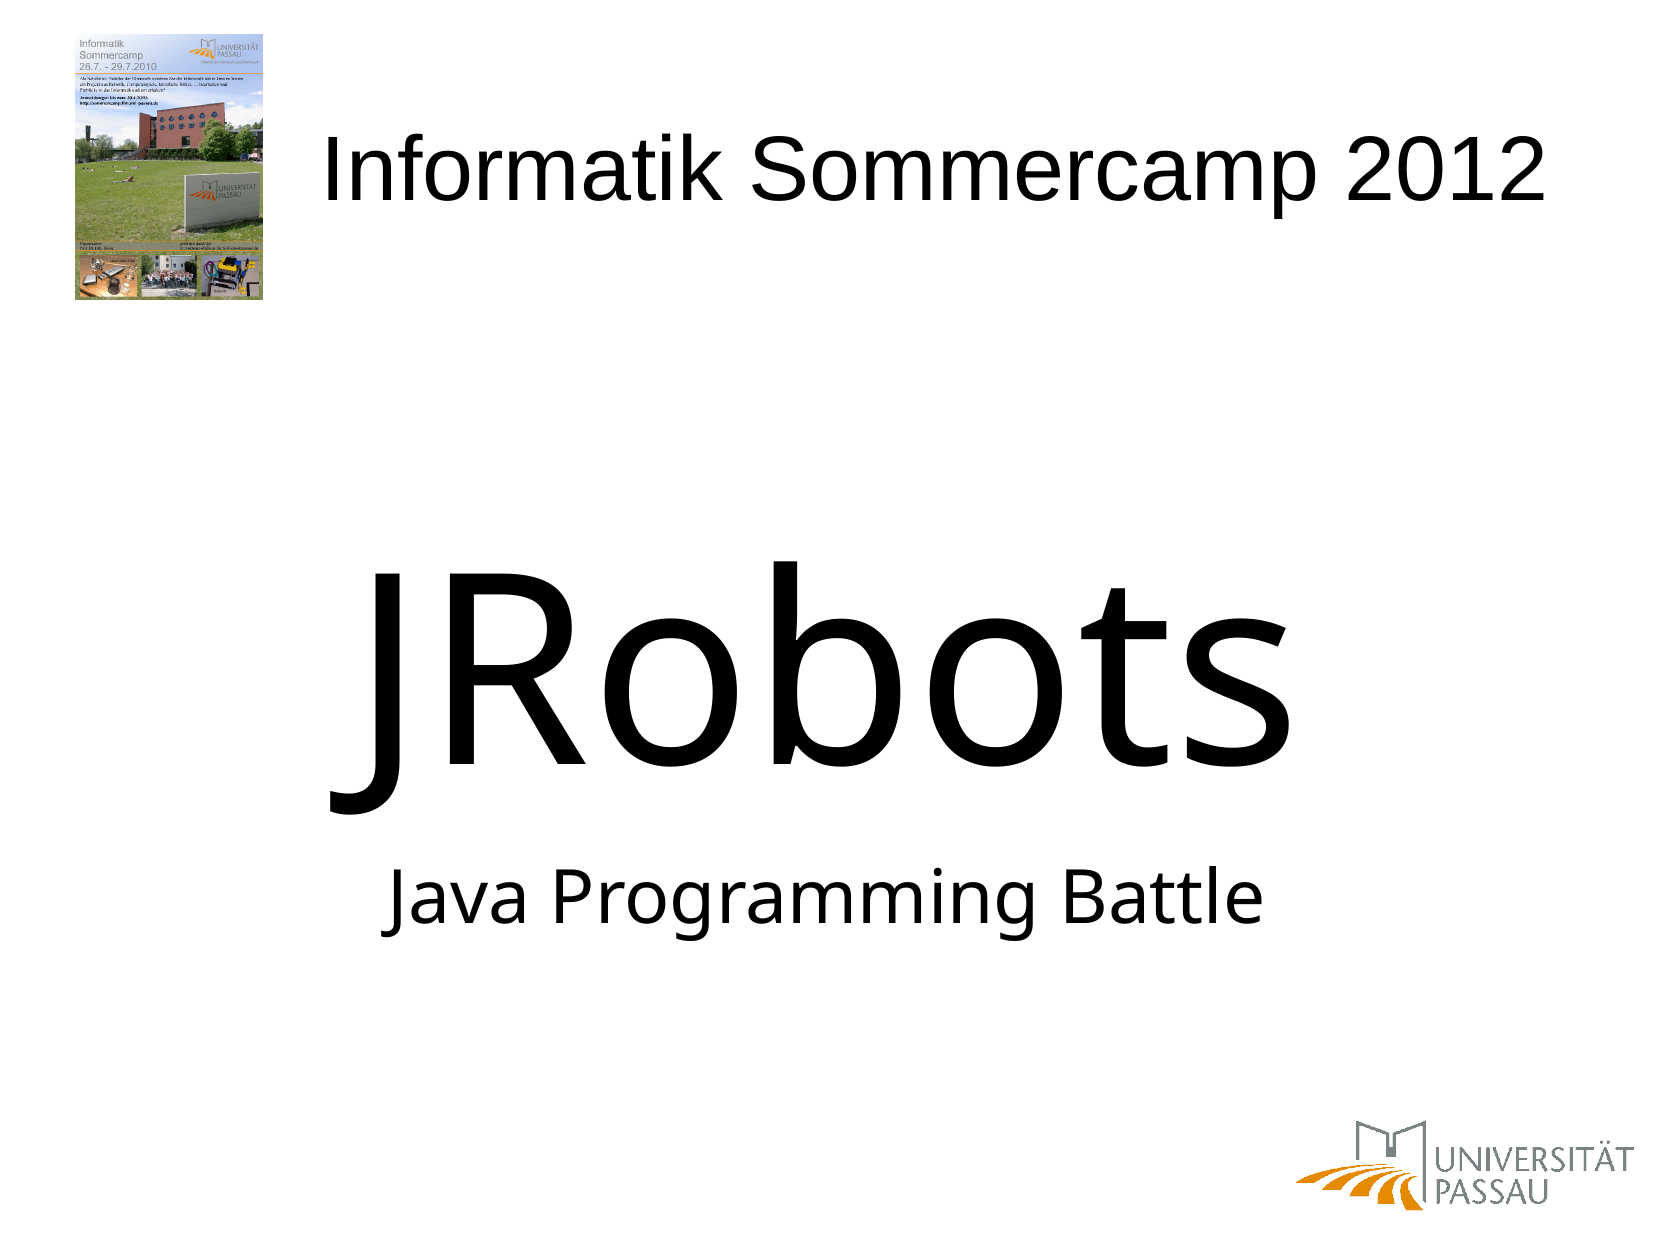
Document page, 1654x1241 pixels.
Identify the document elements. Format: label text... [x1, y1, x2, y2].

subtitle JRobots Java Programming Battle [82, 303, 1571, 1122]
title Informatik Sommercamp 2012 [300, 37, 1571, 301]
picture [75, 34, 263, 300]
picture [1295, 1120, 1634, 1211]
